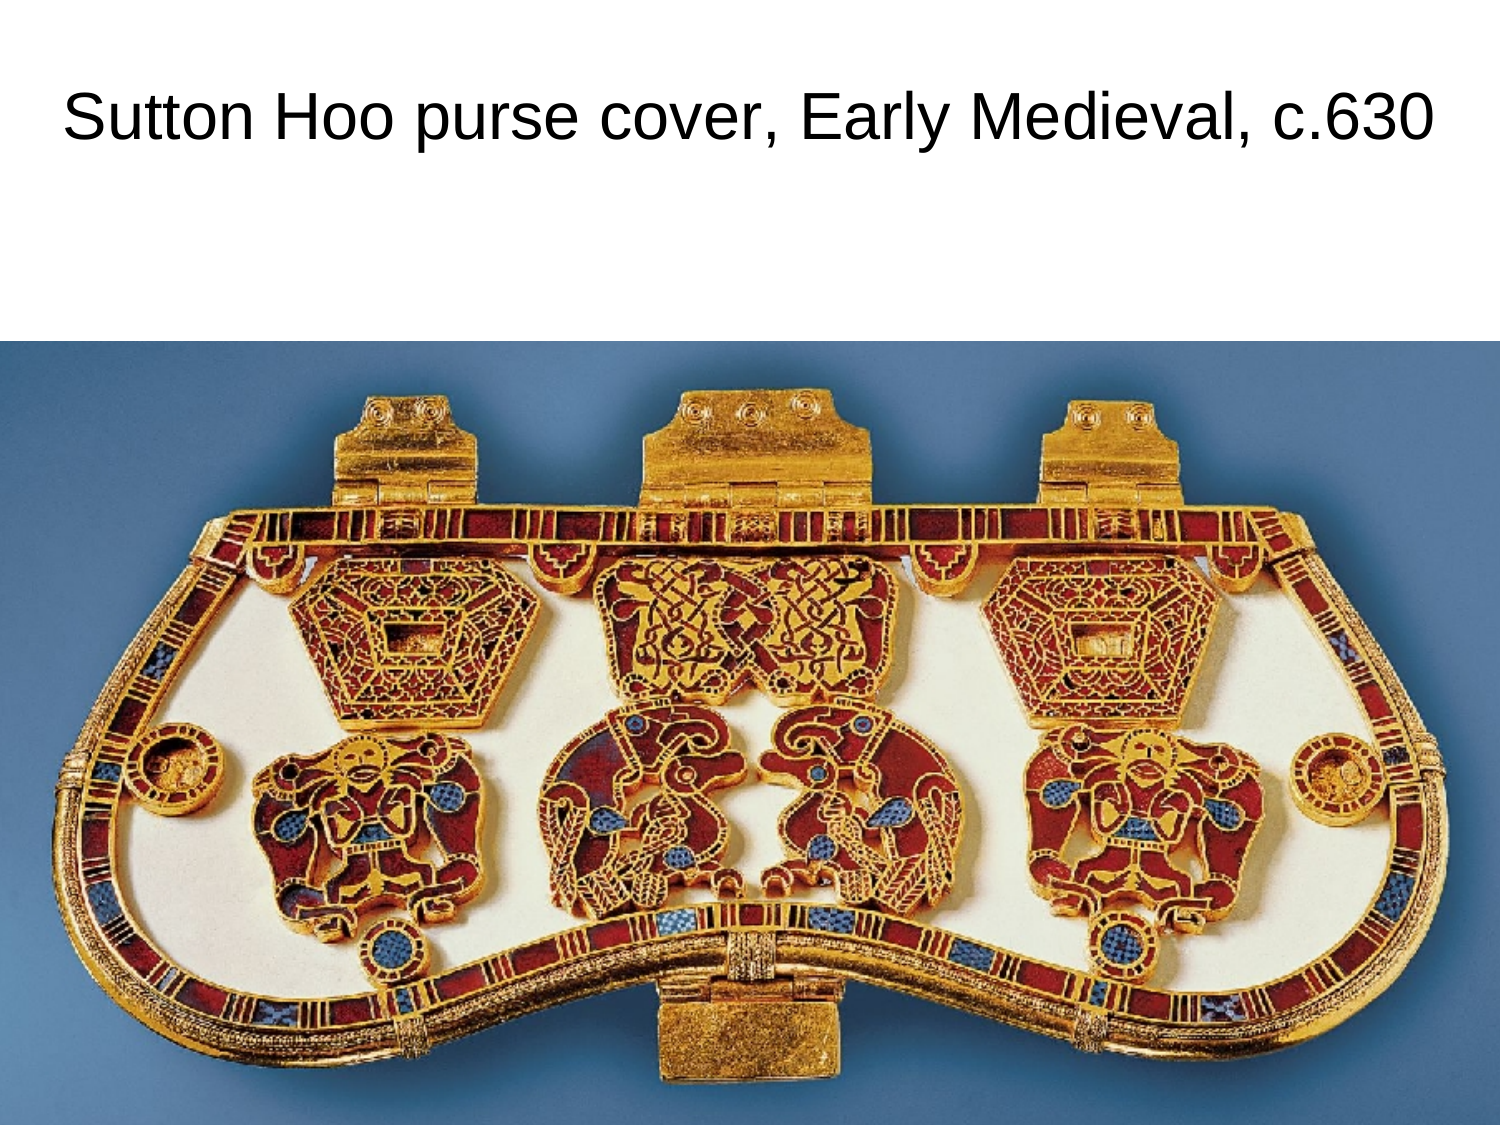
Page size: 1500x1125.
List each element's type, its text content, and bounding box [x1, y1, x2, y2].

picture [0, 341, 1500, 1125]
title Sutton Hoo purse cover, Early Medieval, c.630 [0, 0, 1500, 233]
